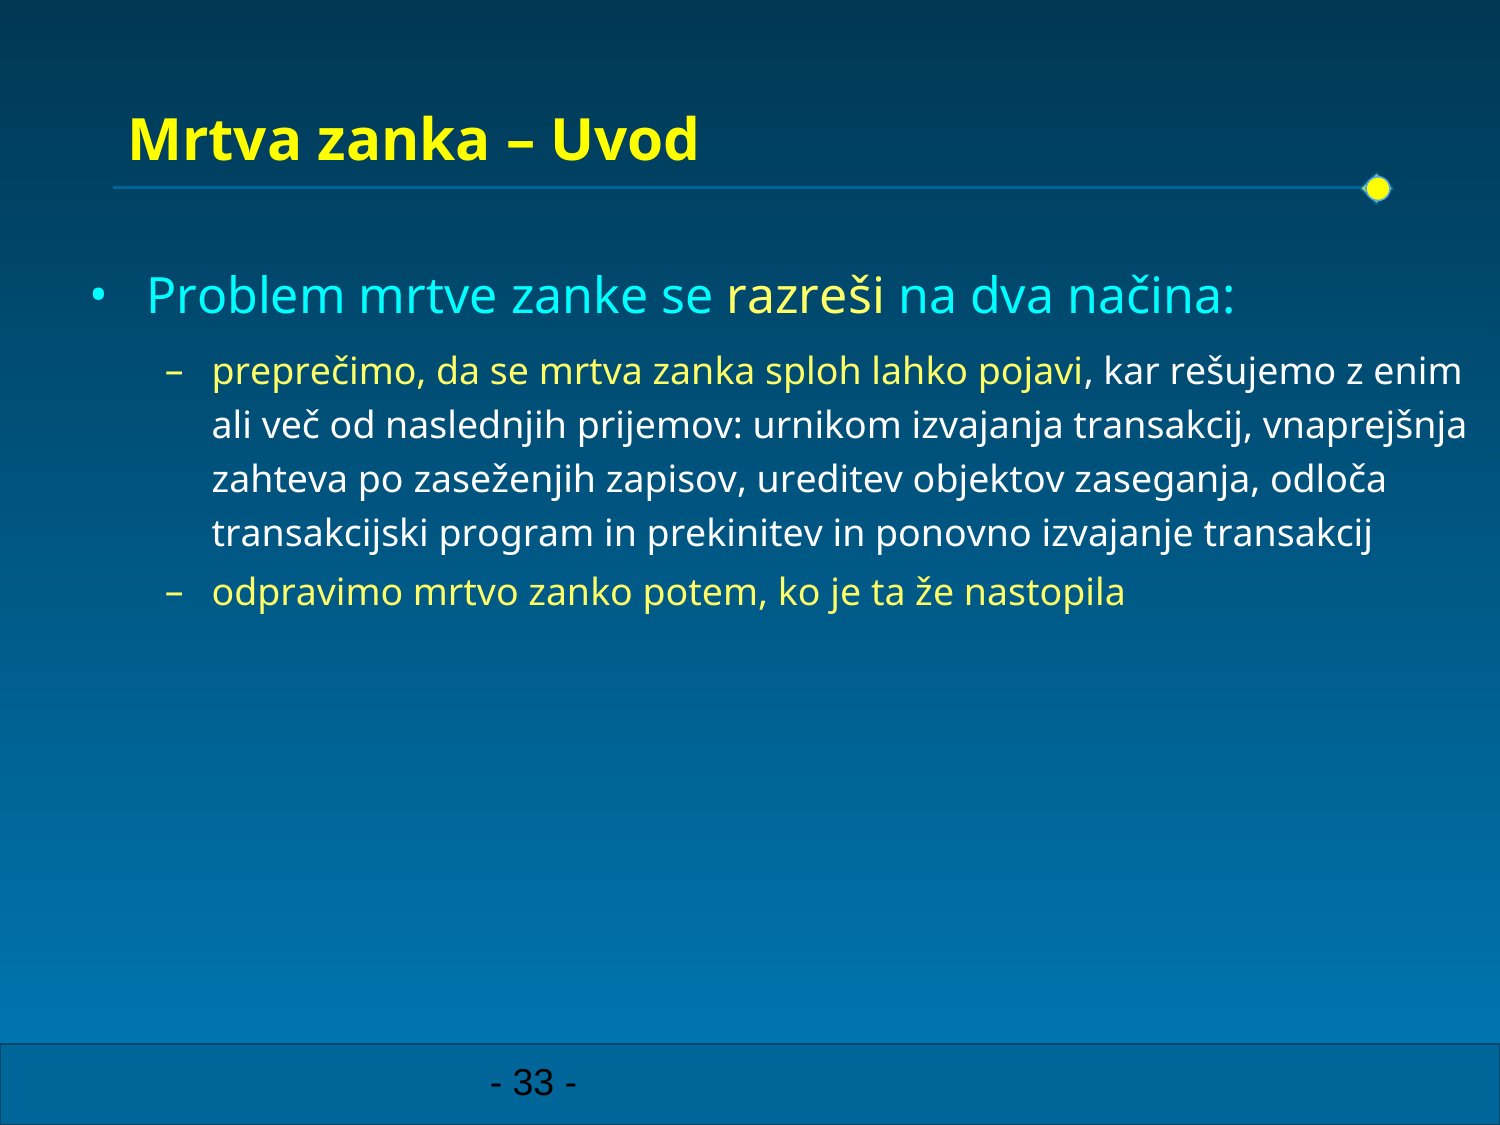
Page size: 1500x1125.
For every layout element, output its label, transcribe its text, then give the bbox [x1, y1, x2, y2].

title Mrtva zanka – Uvod [112, 94, 1388, 181]
list Problem mrtve zanke se razreši na dva načina: preprečimo, da se mrtva zanka sploh lahko pojavi, kar rešujemo z enim ali več od naslednjih prijemov: urnikom izvajanja transakcij, vnaprejšnja zahteva po zaseženjih zapisov, ureditev objektov zaseganja, odloča transakcijski program in prekinitev in ponovno izvajanje transakcij odpravimo mrtvo zanko potem, ko je ta že nastopila [75, 243, 1500, 978]
